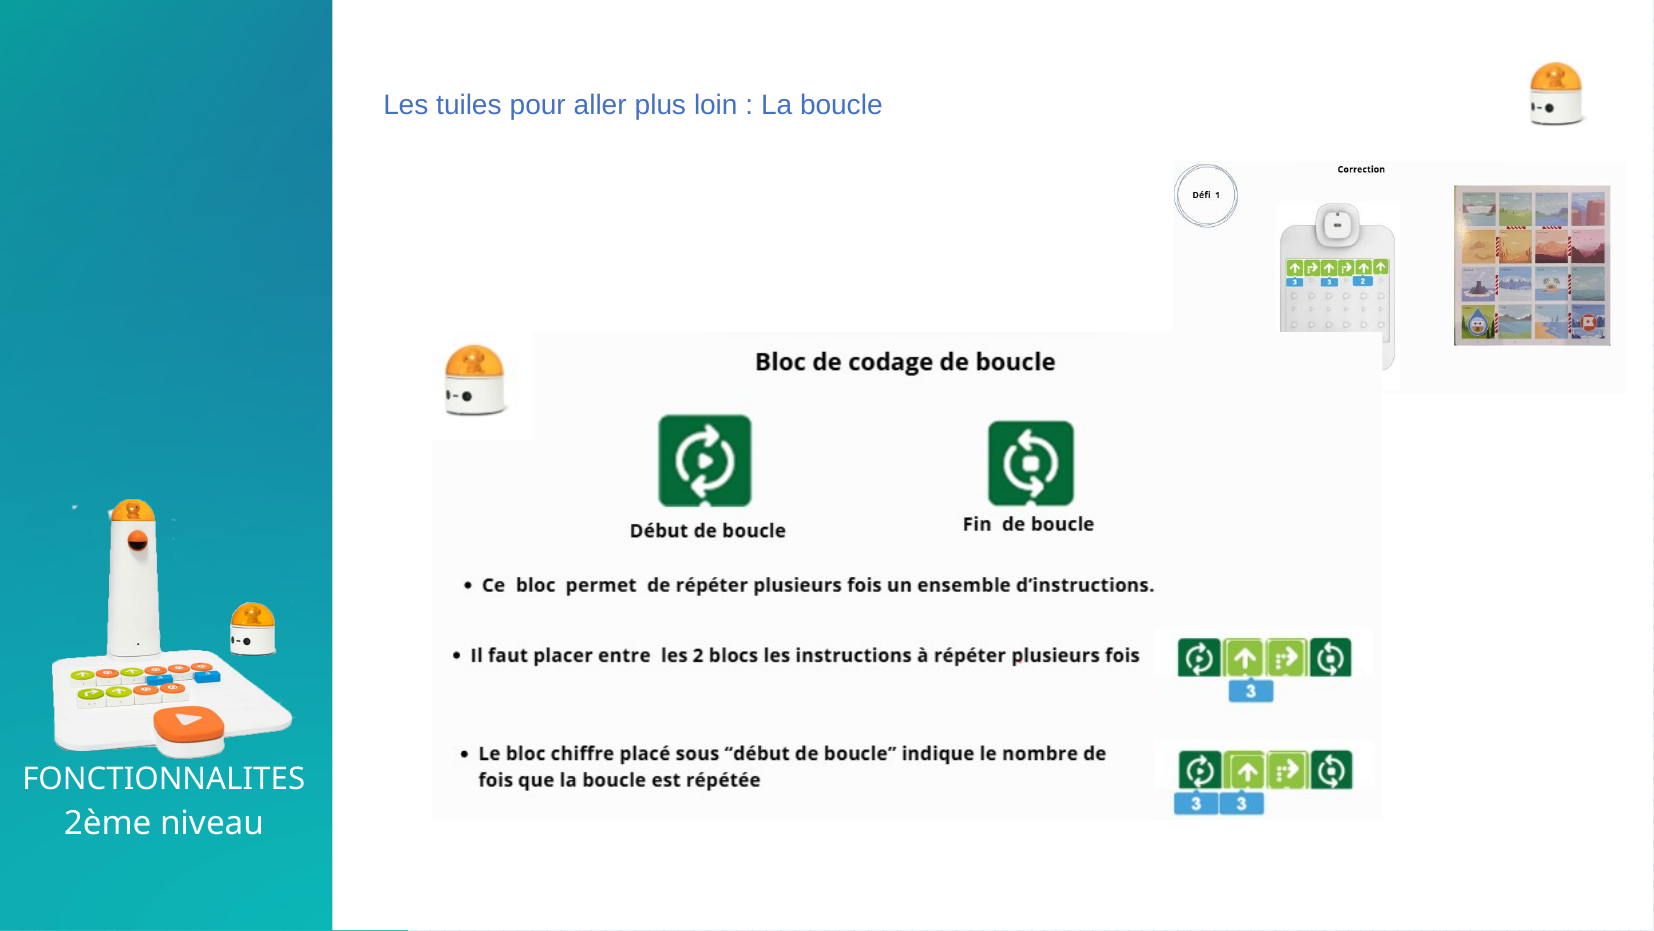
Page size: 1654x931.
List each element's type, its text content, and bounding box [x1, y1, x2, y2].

text_box [0, 0, 1654, 931]
text_box FONCTIONNALITES 2ème niveau [0, 716, 329, 885]
picture [29, 496, 296, 764]
picture [366, 60, 1626, 820]
